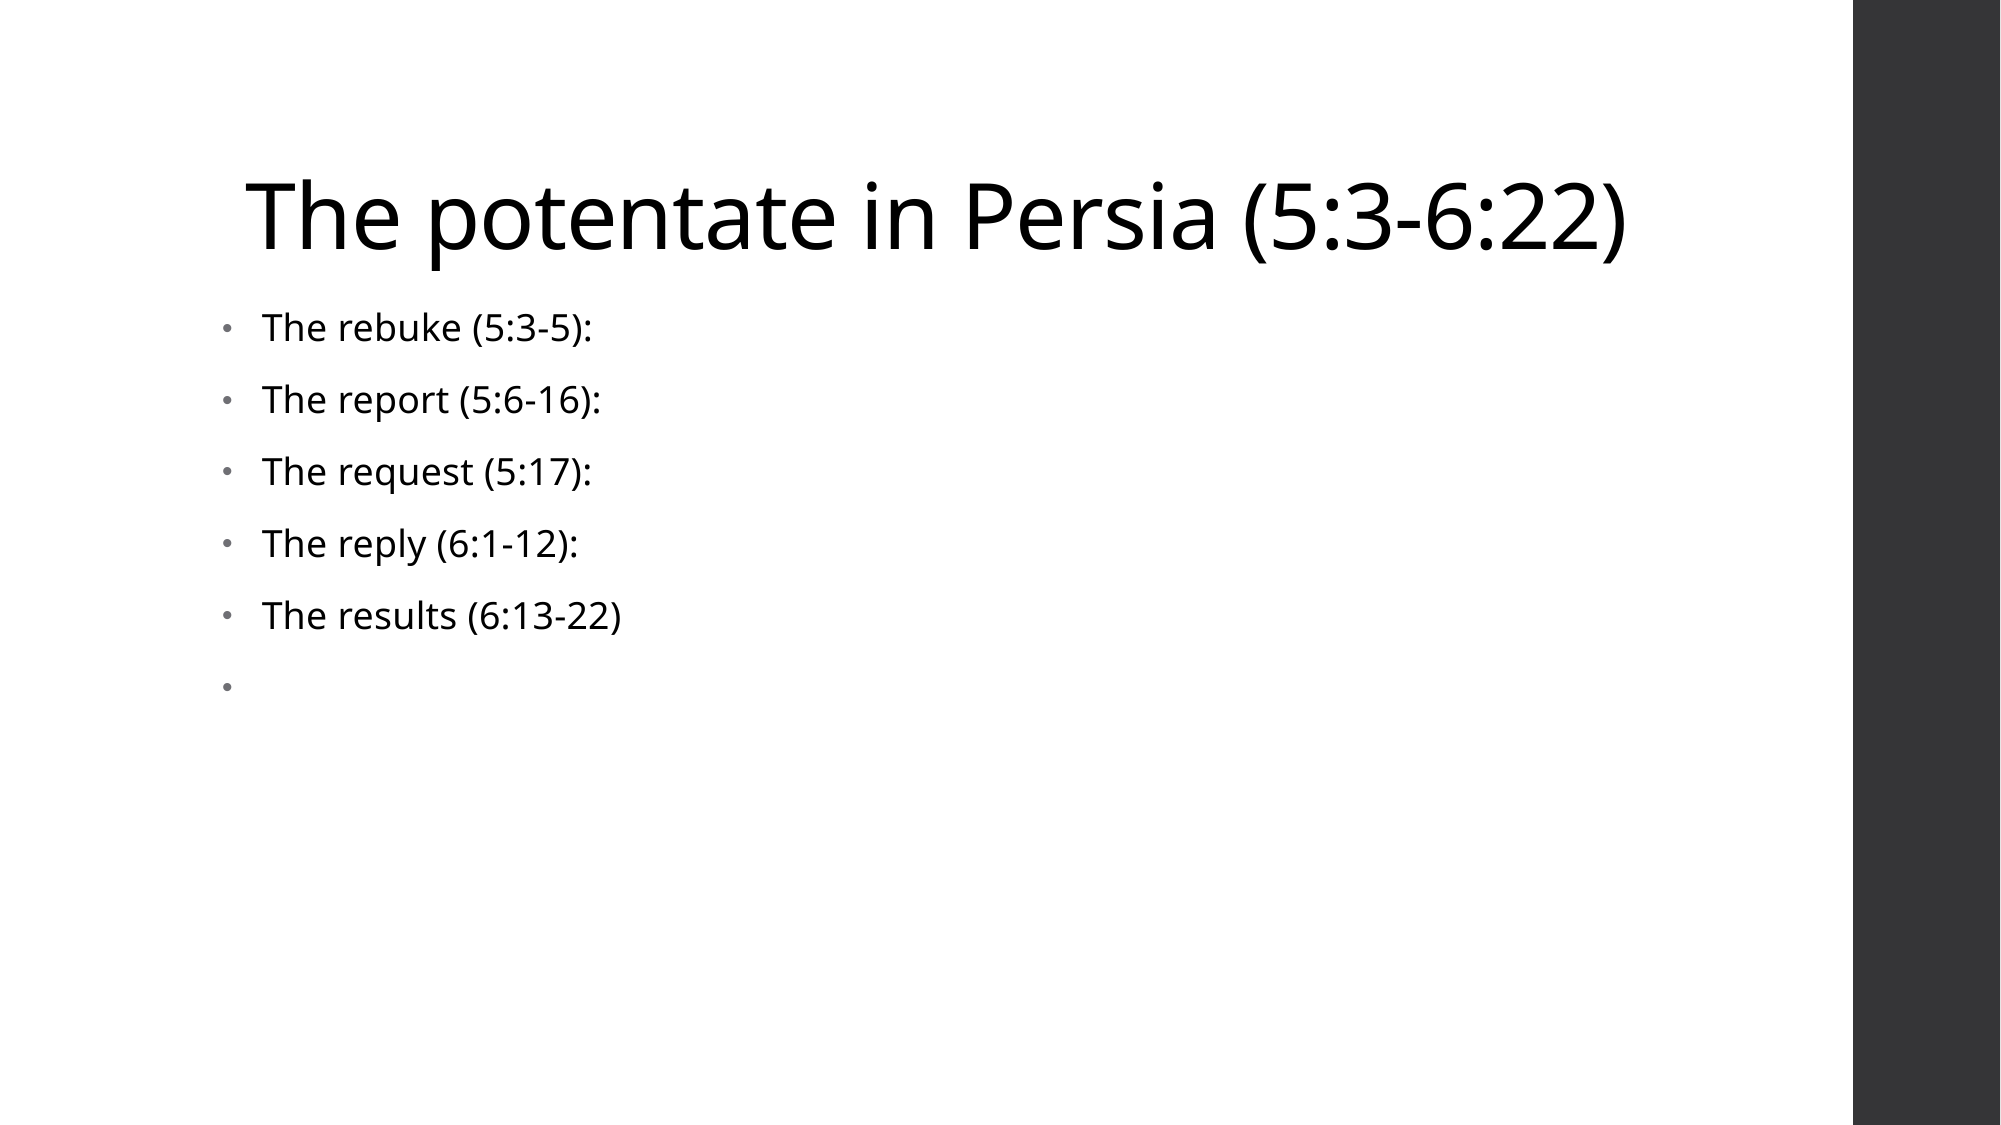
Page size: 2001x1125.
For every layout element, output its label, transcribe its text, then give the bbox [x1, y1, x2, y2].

list The rebuke (5:3-5): The report (5:6-16): The request (5:17): The reply (6:1-12): The results (6:13-22) [206, 299, 1617, 1014]
title The potentate in Persia (5:3-6:22) [206, 60, 1797, 278]
